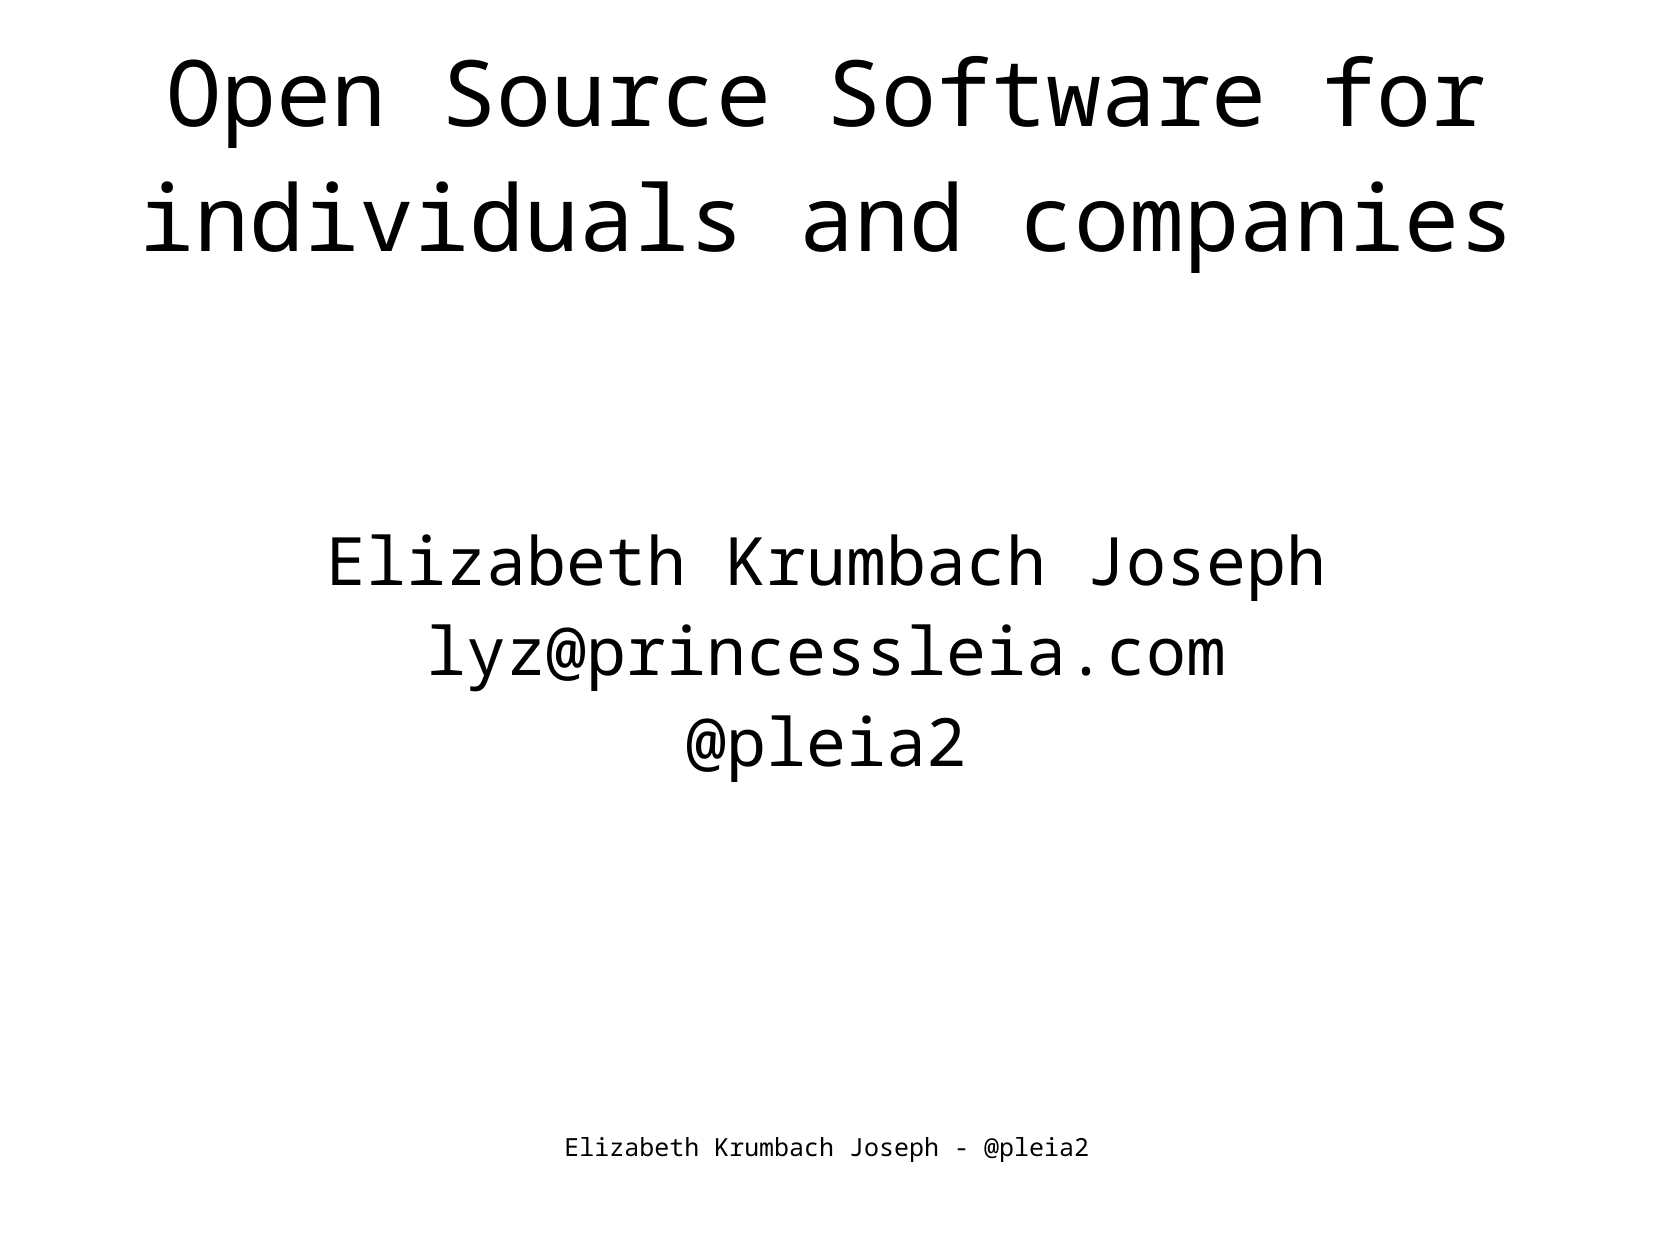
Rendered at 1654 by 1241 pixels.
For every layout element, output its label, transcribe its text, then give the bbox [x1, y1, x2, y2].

title Open Source Software for individuals and companies [82, 49, 1571, 257]
subtitle Elizabeth Krumbach Joseph lyz@princessleia.com @pleia2 [82, 290, 1571, 1010]
